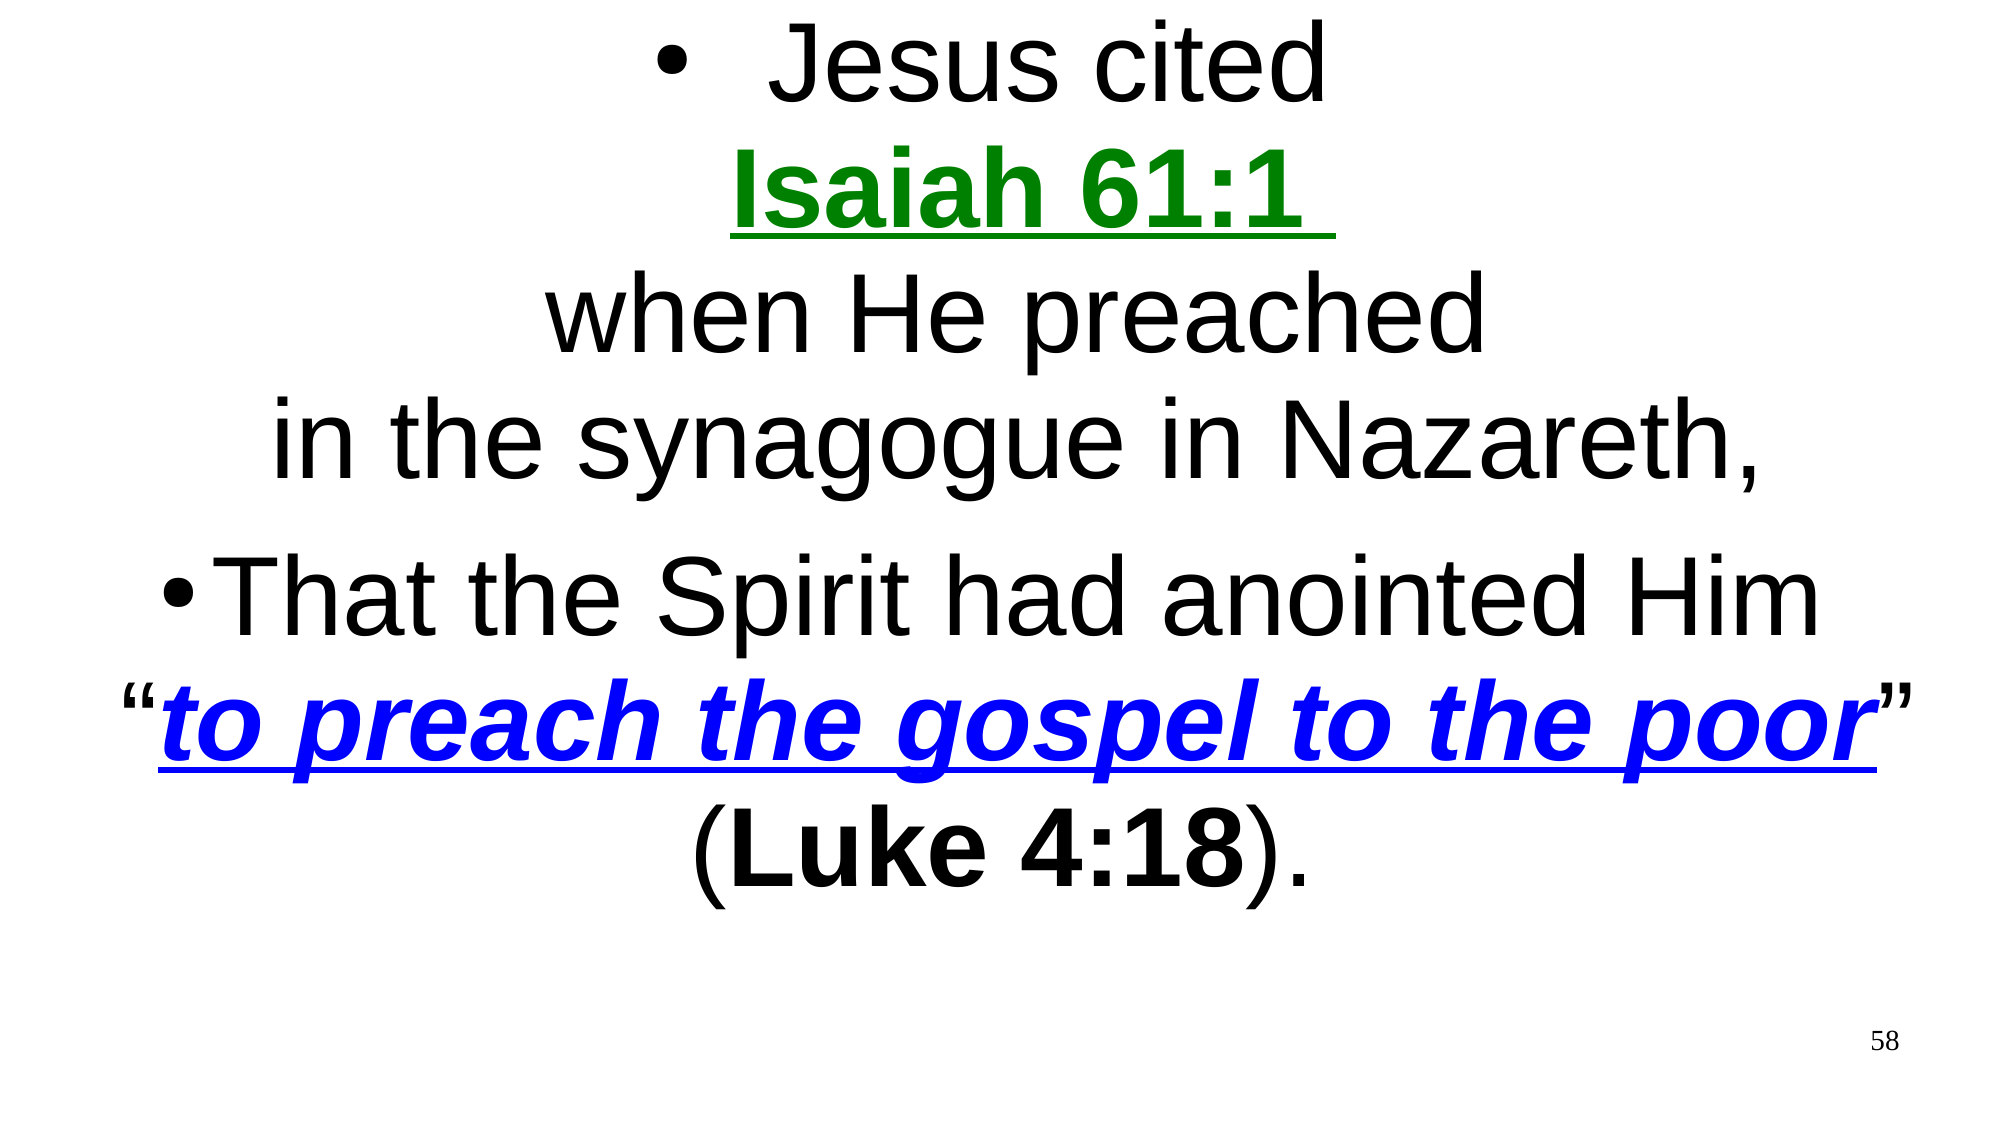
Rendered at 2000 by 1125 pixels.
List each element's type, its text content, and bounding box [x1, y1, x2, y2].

list Jesus cited Isaiah 61:1 when He preached in the synagogue in Nazareth, That the Spirit had anointed Him “to preach the gospel to the poor” (Luke 4:18). [0, 0, 1996, 1123]
